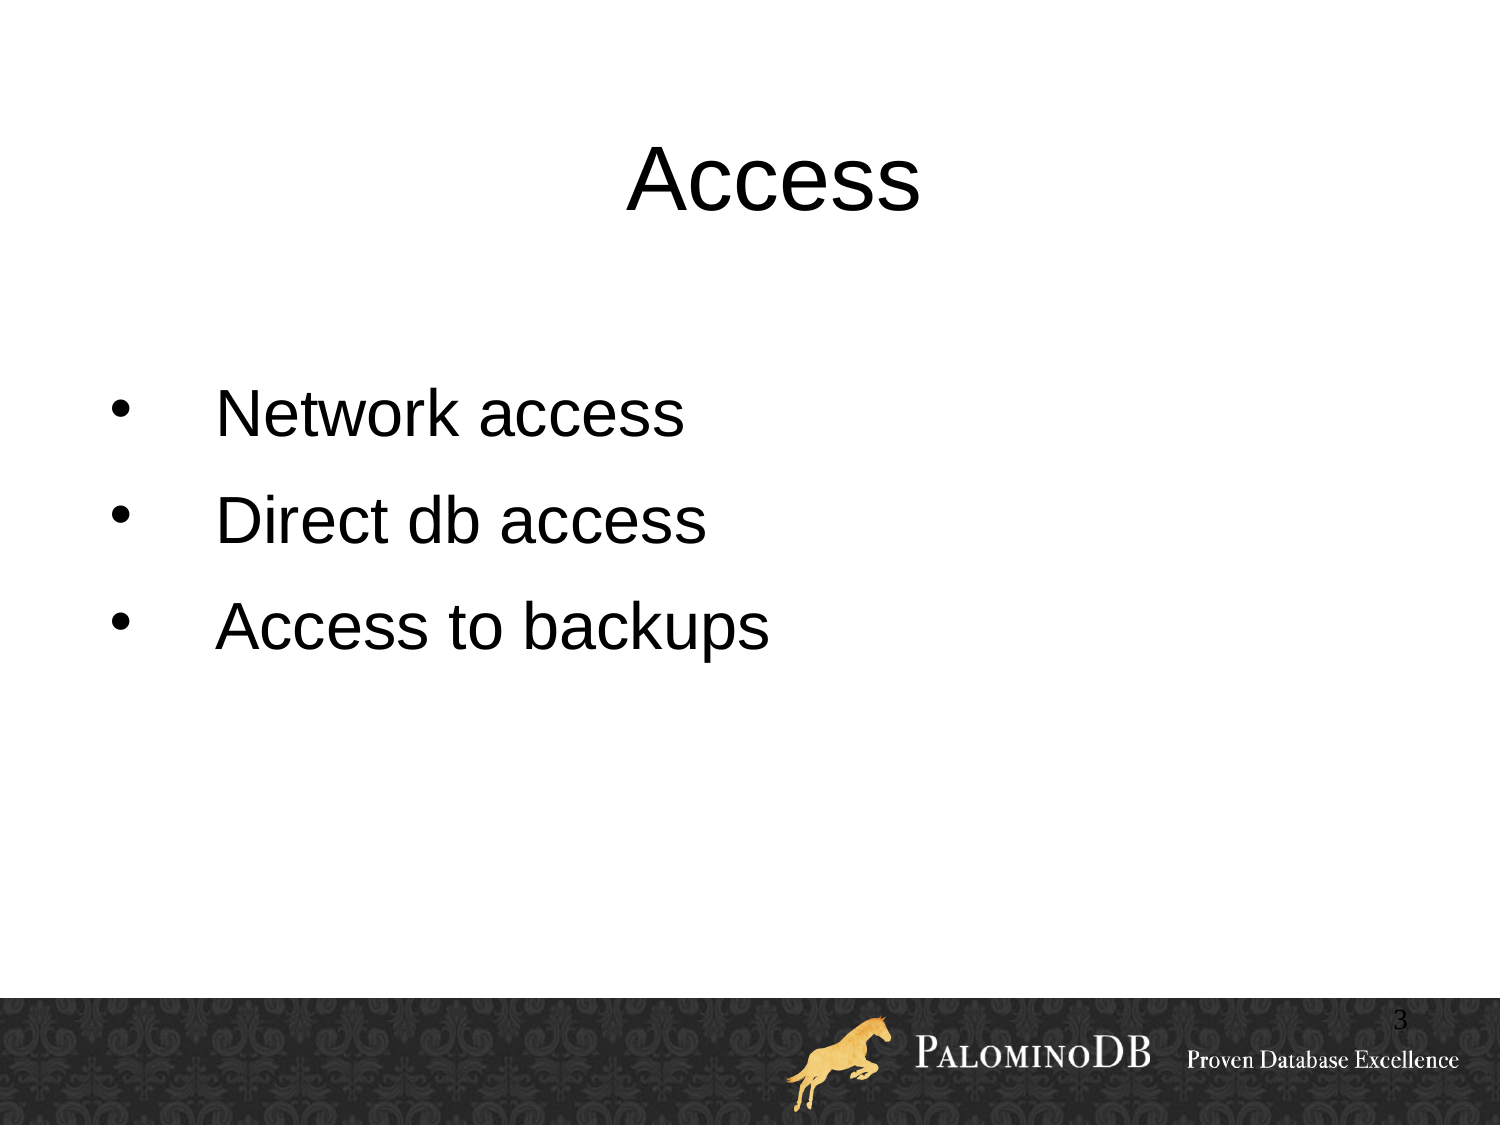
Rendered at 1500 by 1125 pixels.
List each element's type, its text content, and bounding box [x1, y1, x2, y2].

list Network access Direct db access Access to backups [74, 263, 1425, 1006]
title Access [133, 82, 1415, 263]
picture [0, 998, 1500, 1125]
